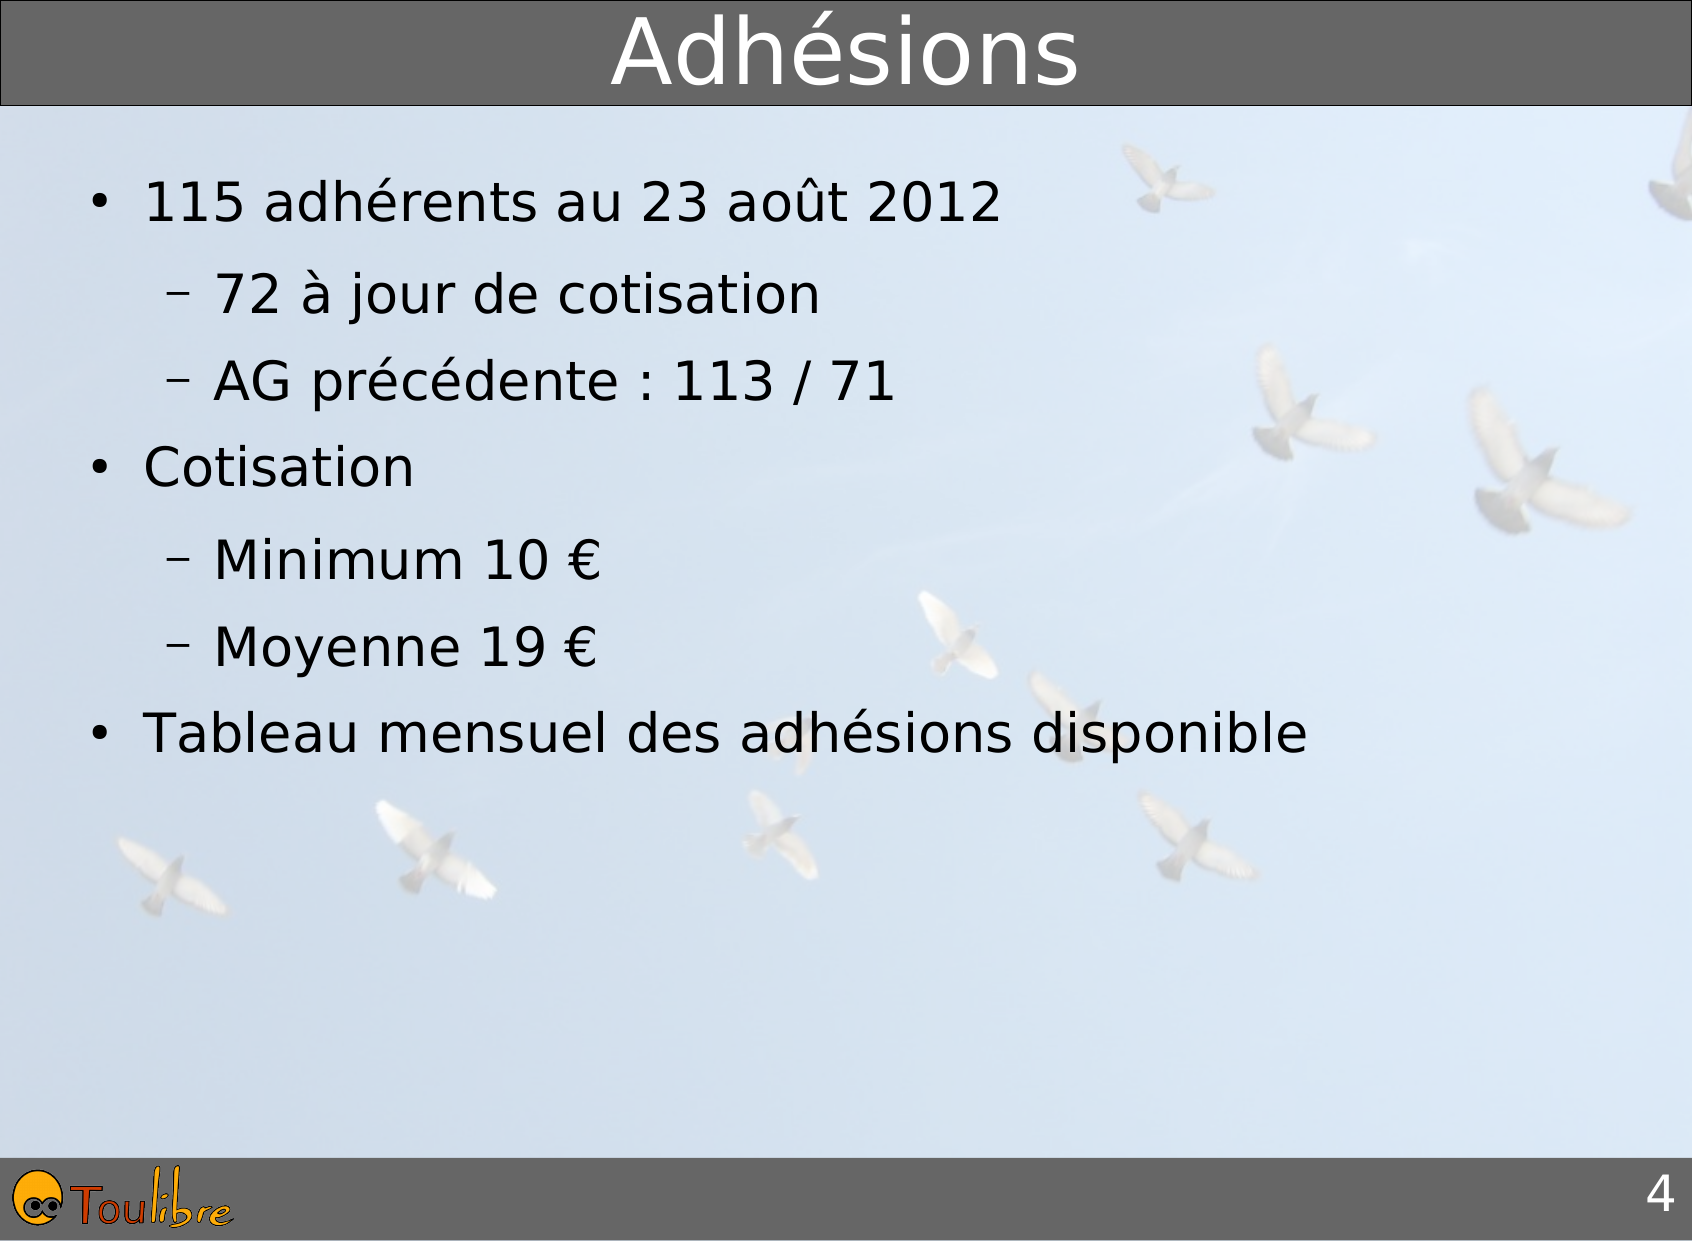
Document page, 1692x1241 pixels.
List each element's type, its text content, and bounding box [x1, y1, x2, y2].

list 115 adhérents au 23 août 2012 72 à jour de cotisation AG précédente : 113 / 71 Cotisation Minimum 10 € Moyenne 19 € Tableau mensuel des adhésions disponible [72, 170, 1596, 1119]
picture [12, 1165, 234, 1228]
title Adhésions [0, 0, 1692, 107]
